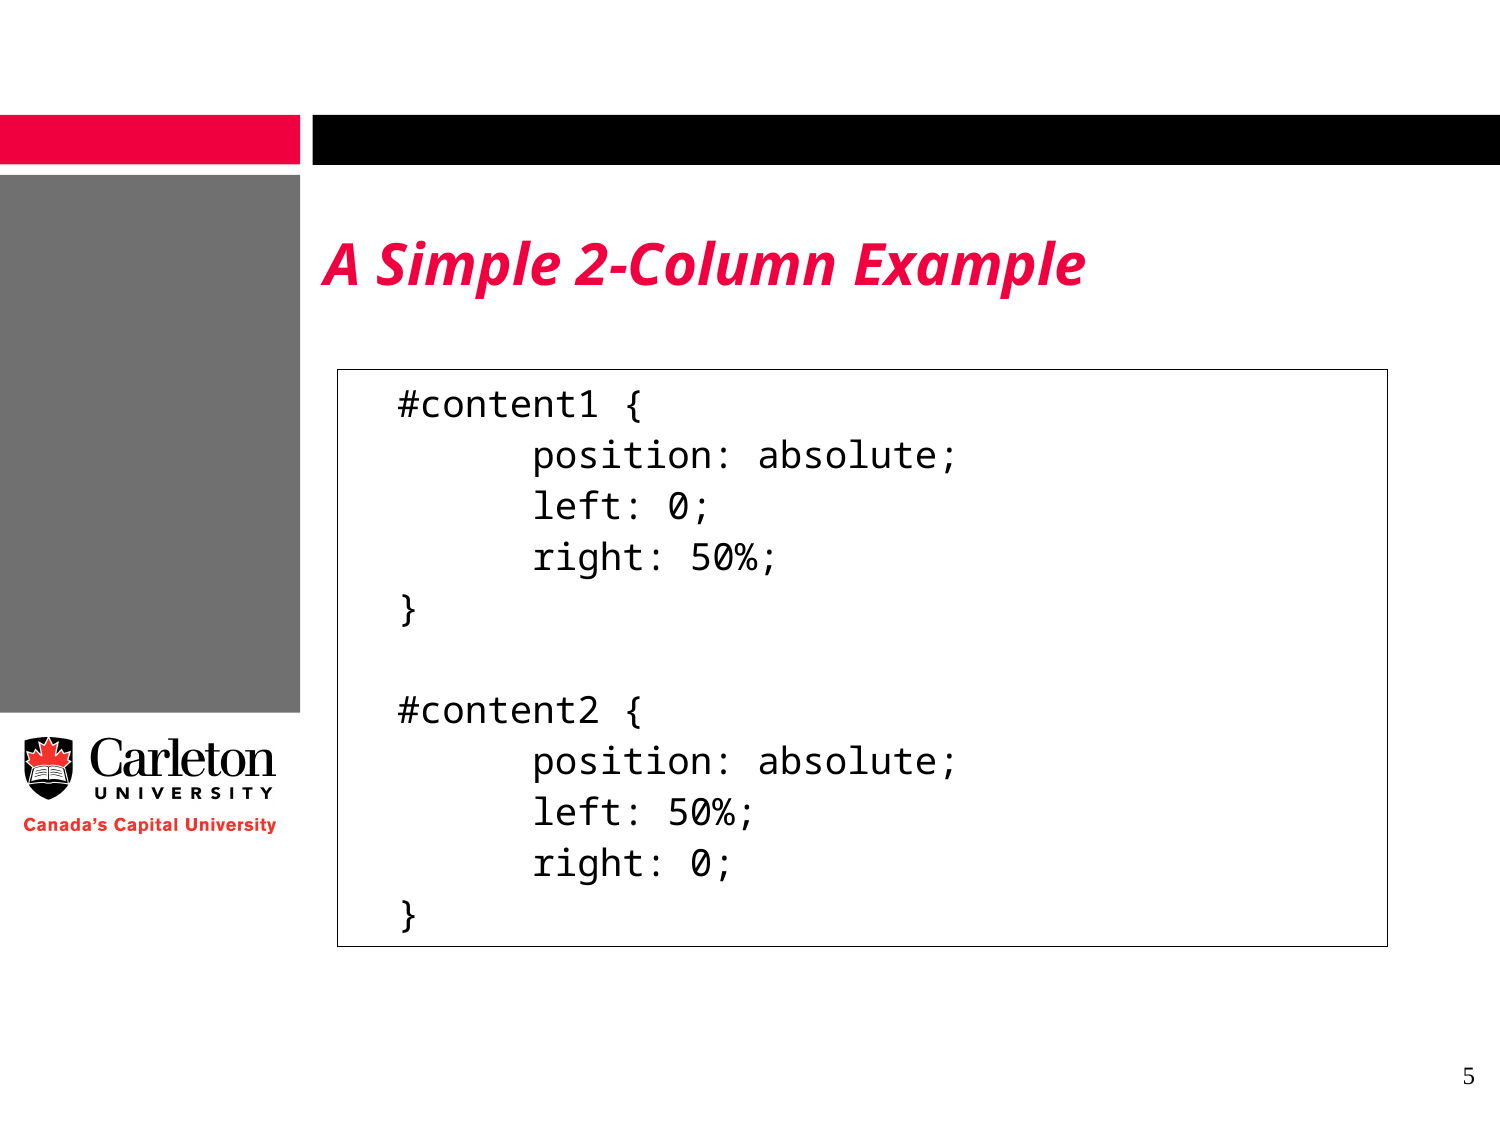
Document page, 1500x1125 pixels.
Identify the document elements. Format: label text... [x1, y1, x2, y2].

title A Simple 2-Column Example [324, 187, 1450, 338]
text_box #content1 { position: absolute; left: 0; right: 50%; } #content2 { position: absolute; left: 50%; right: 0; } [337, 369, 1388, 883]
picture [24, 737, 276, 834]
